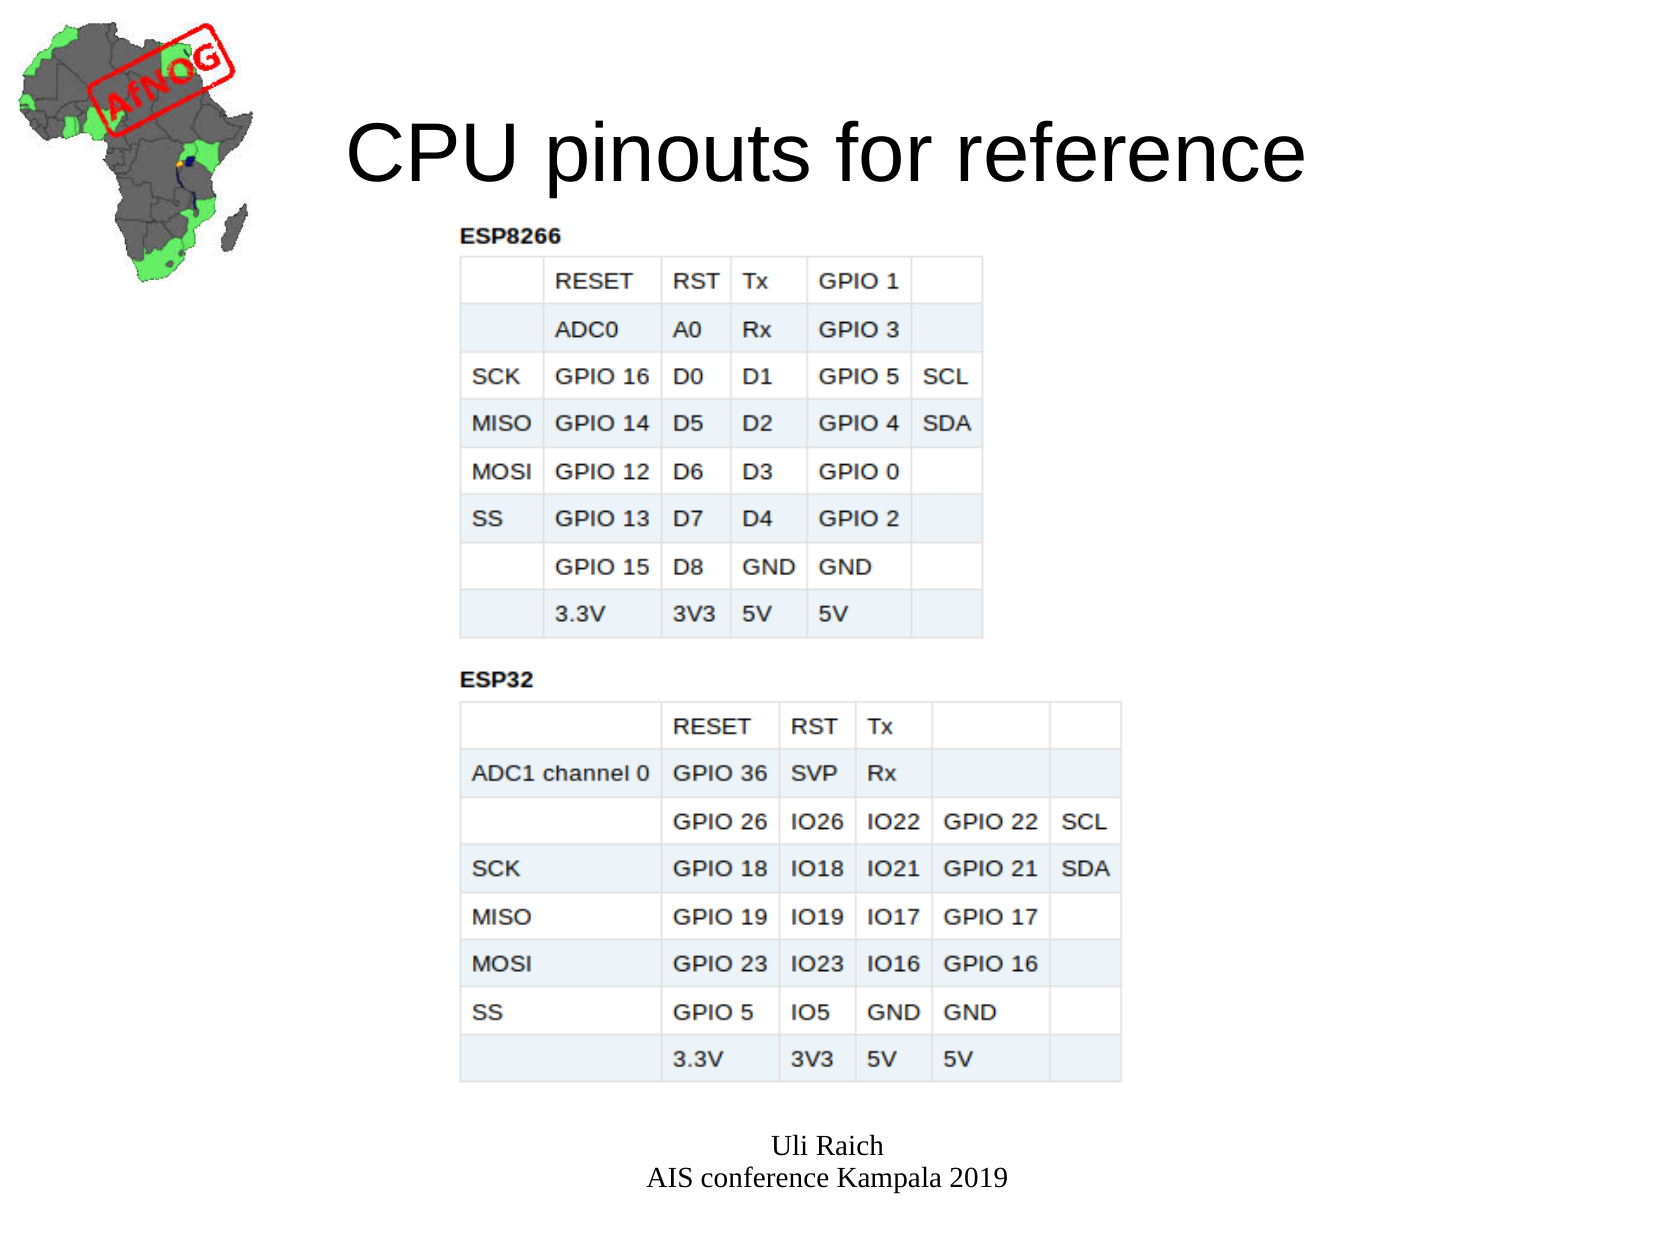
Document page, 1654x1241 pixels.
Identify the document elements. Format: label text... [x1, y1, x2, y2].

picture [420, 199, 1216, 1127]
title CPU pinouts for reference [82, 49, 1571, 257]
picture [9, 0, 259, 291]
